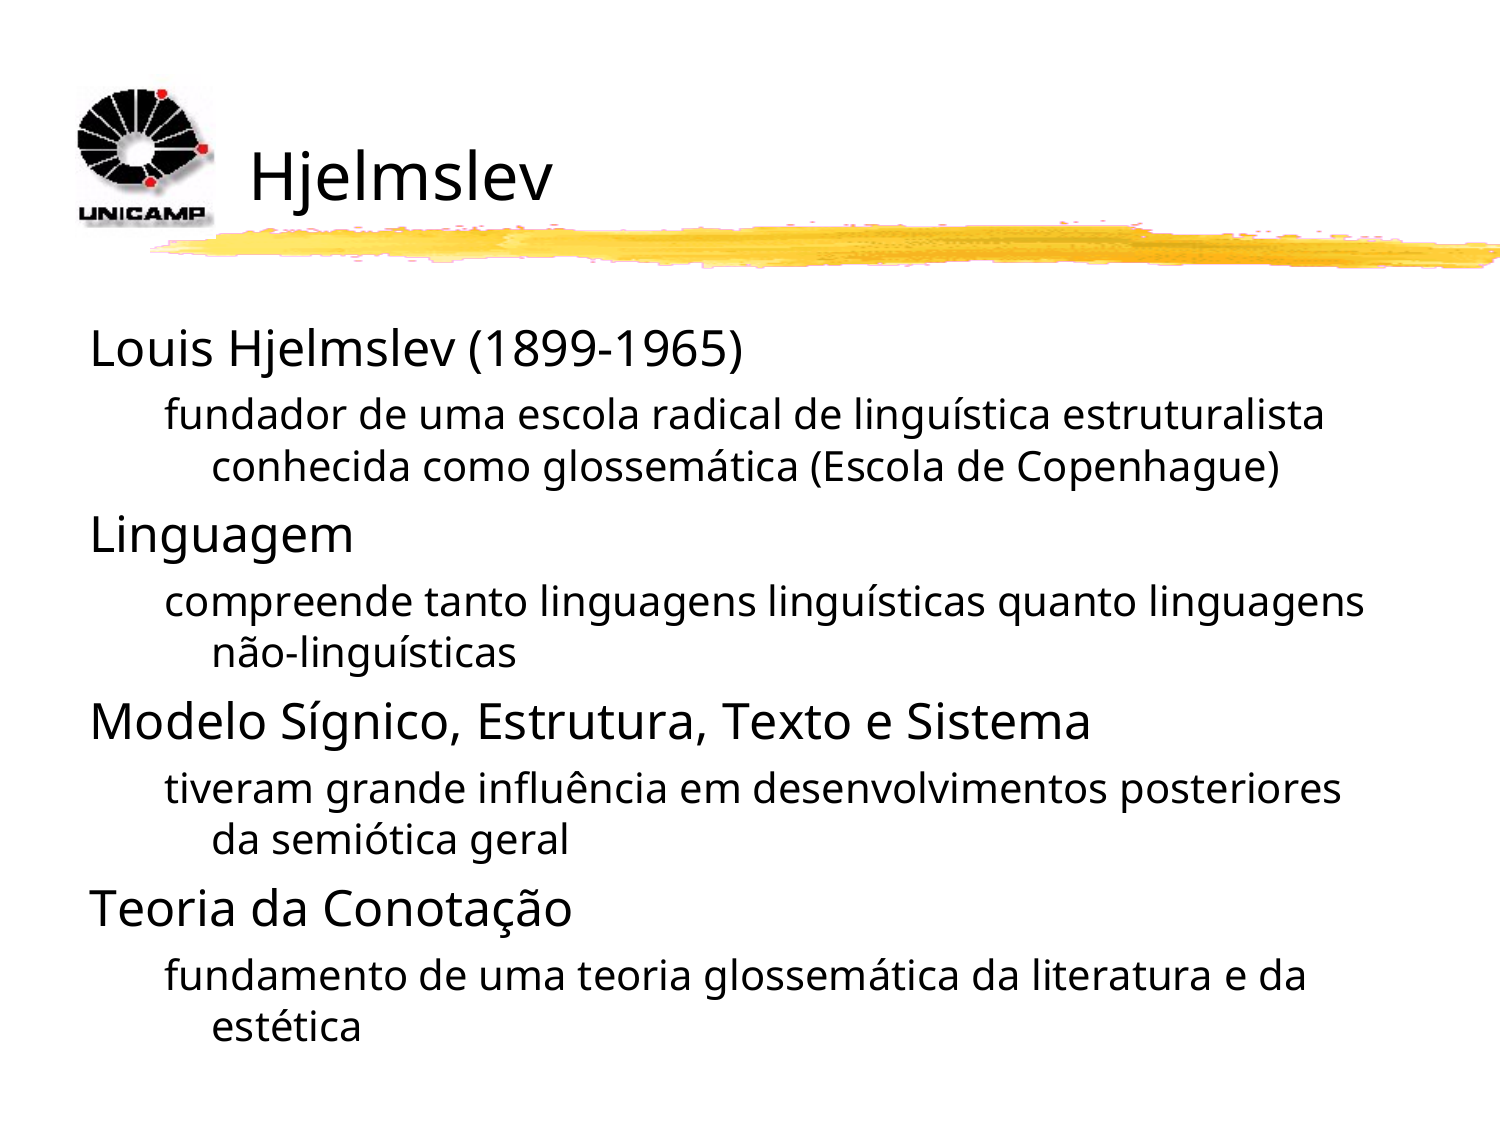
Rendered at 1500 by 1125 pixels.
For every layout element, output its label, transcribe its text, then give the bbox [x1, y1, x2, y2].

title Hjelmslev [233, 37, 1434, 225]
picture [75, 74, 1500, 279]
list Louis Hjelmslev (1899-1965) fundador de uma escola radical de linguística estruturalista conhecida como glossemática (Escola de Copenhague) Linguagem compreende tanto linguagens linguísticas quanto linguagens não-linguísticas Modelo Sígnico, Estrutura, Texto e Sistema tiveram grande influência em desenvolvimentos posteriores da semiótica geral Teoria da Conotação fundamento de uma teoria glossemática da literatura e da estética [74, 309, 1417, 994]
